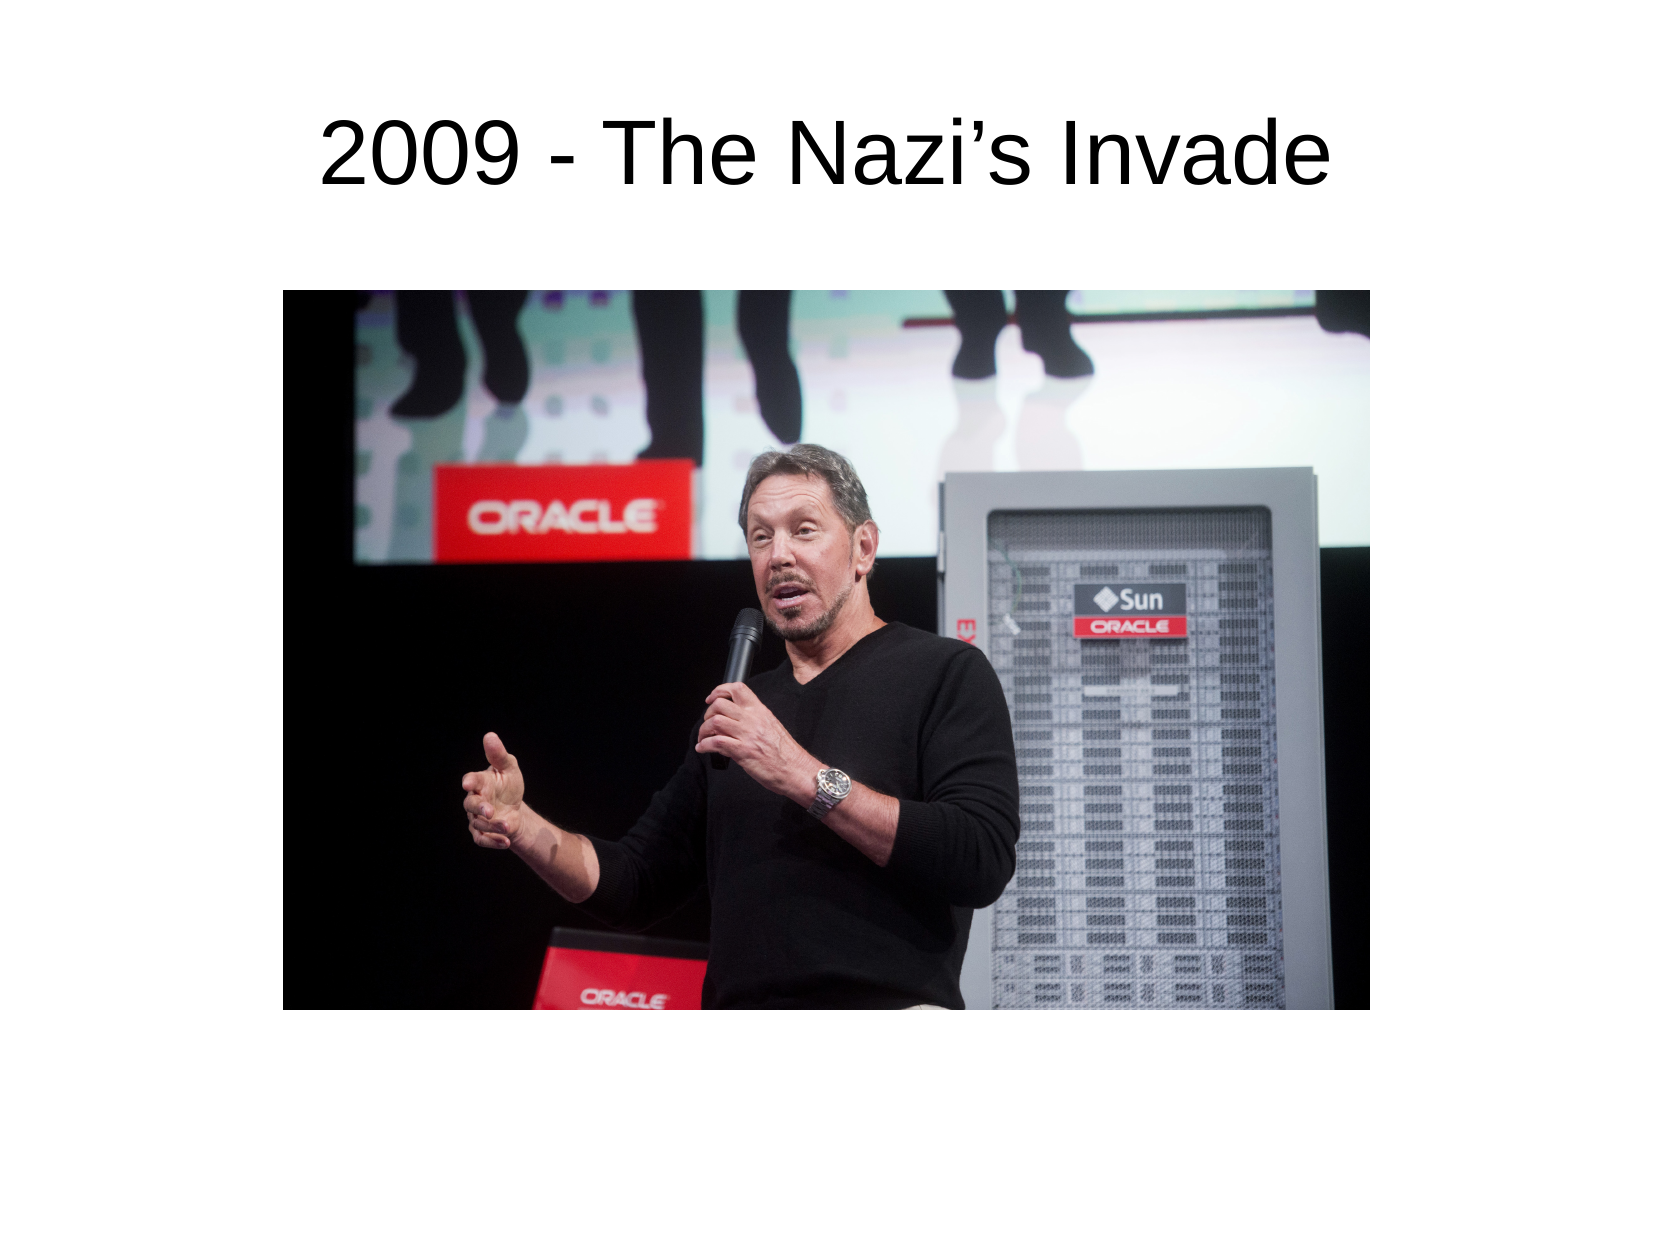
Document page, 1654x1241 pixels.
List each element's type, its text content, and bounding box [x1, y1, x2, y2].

title 2009 - The Nazi’s Invade [82, 49, 1571, 257]
picture [283, 290, 1370, 1010]
